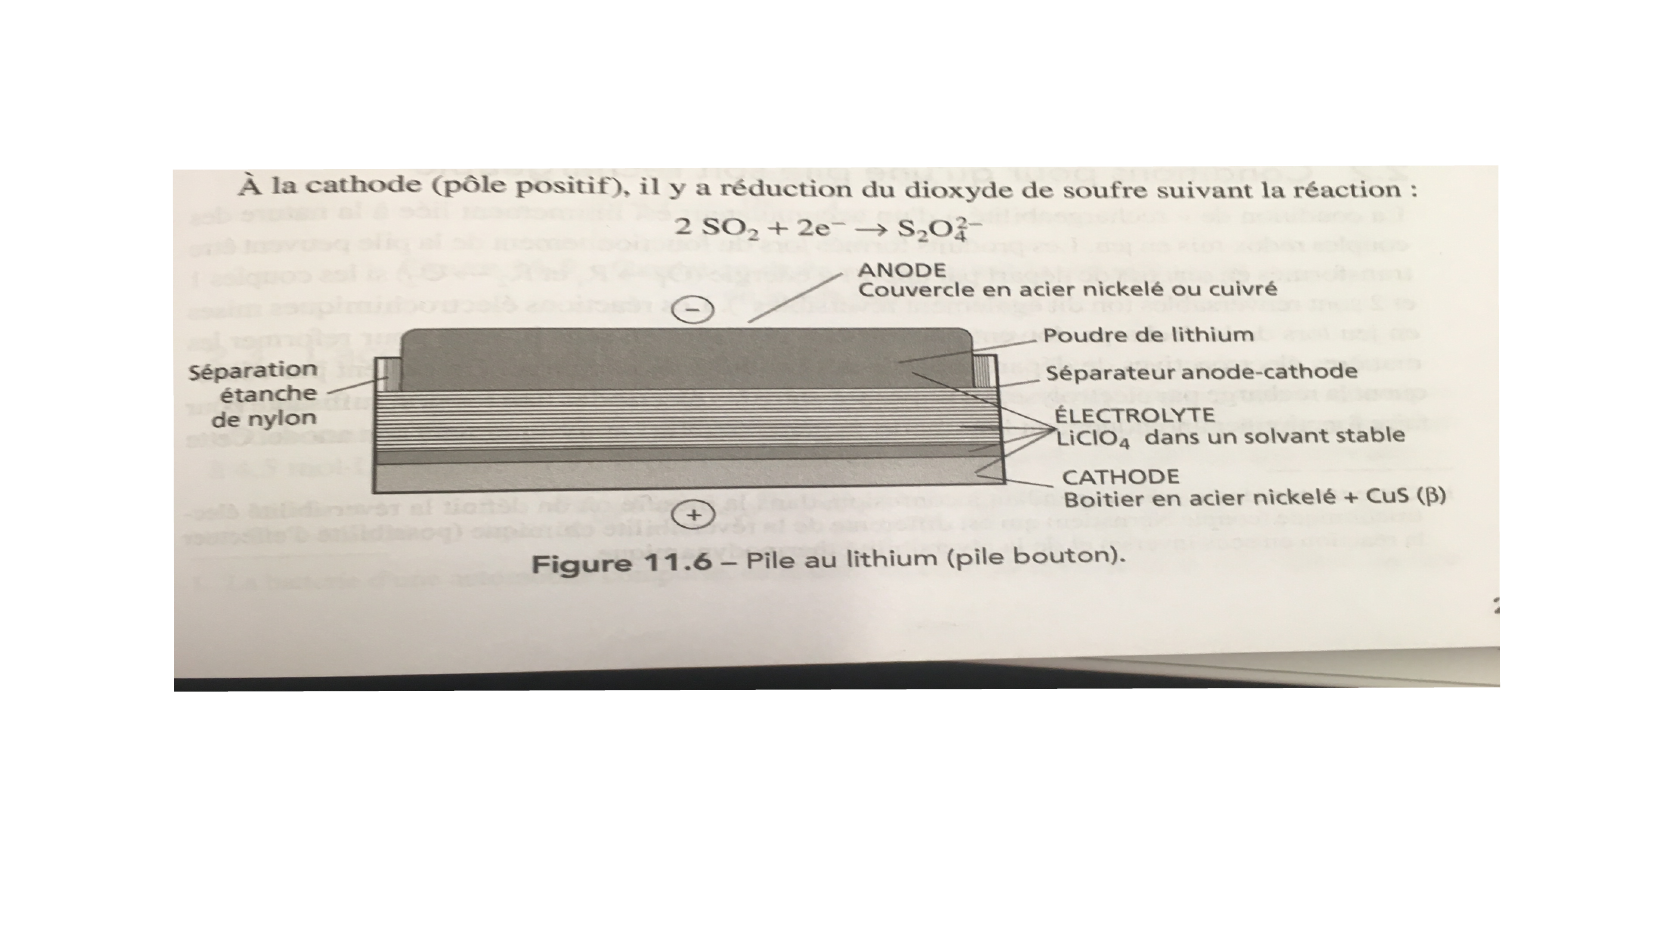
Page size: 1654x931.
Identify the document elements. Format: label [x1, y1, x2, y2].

picture [172, 165, 1501, 692]
